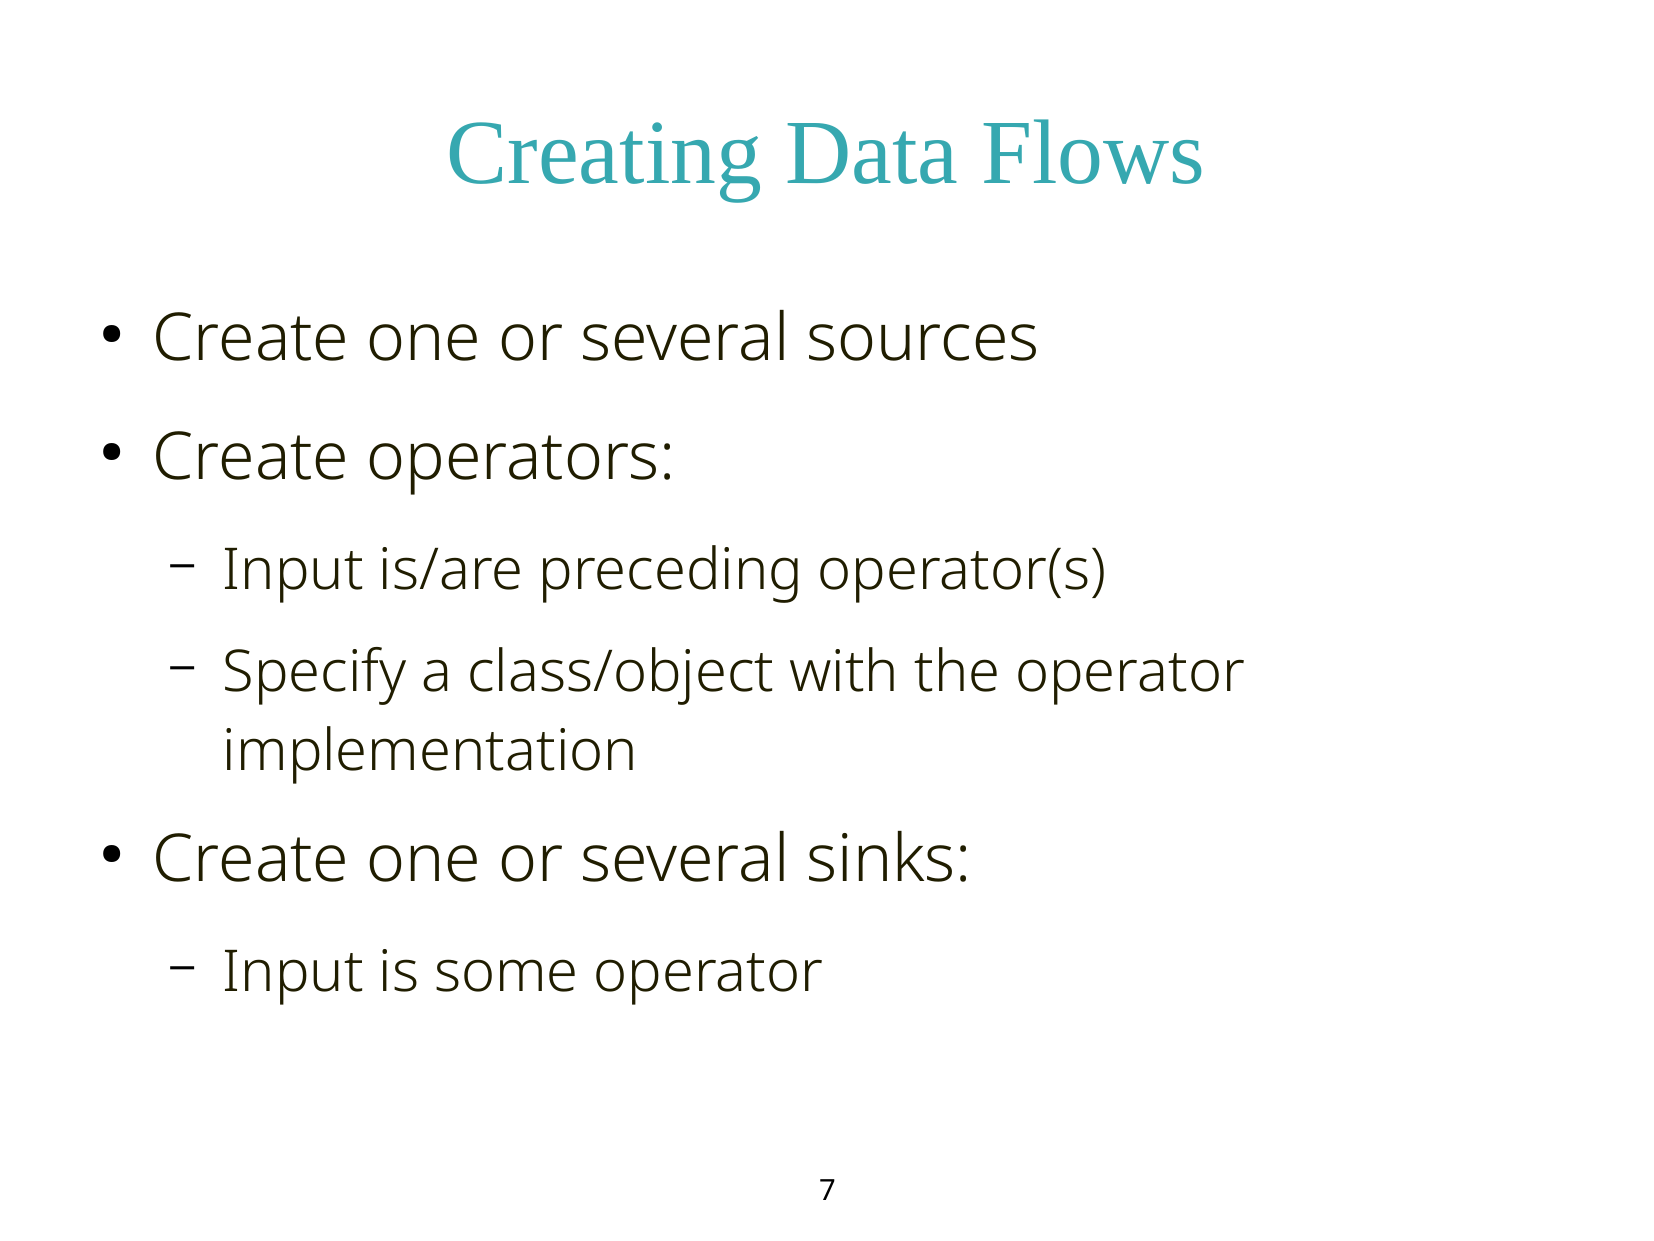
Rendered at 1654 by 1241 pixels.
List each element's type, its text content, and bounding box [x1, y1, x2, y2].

title Creating Data Flows [82, 49, 1571, 257]
list Create one or several sources Create operators: Input is/are preceding operator(s) Specify a class/object with the operator implementation Create one or several sinks: Input is some operator [82, 290, 1571, 1010]
